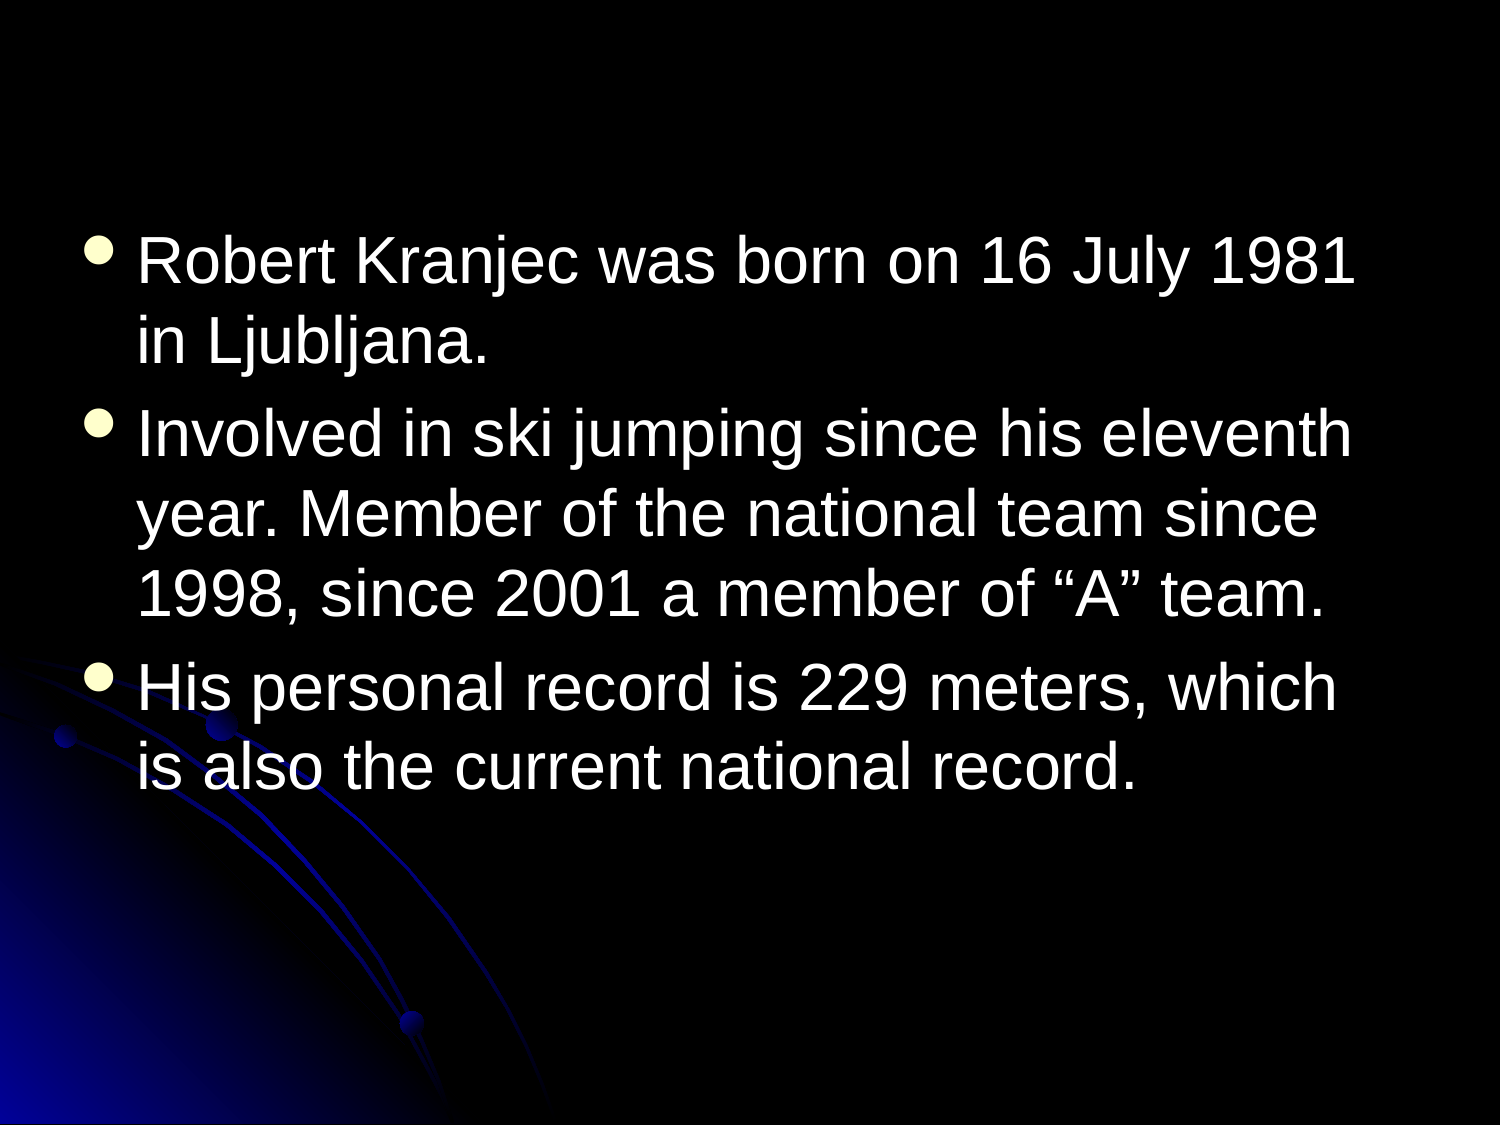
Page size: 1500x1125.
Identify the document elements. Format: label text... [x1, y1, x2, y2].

list Robert Kranjec was born on 16 July 1981 in Ljubljana. Involved in ski jumping since his eleventh year. Member of the national team since 1998, since 2001 a member of “A” team. His personal record is 229 meters, which is also the current national record. [64, 209, 1415, 1125]
